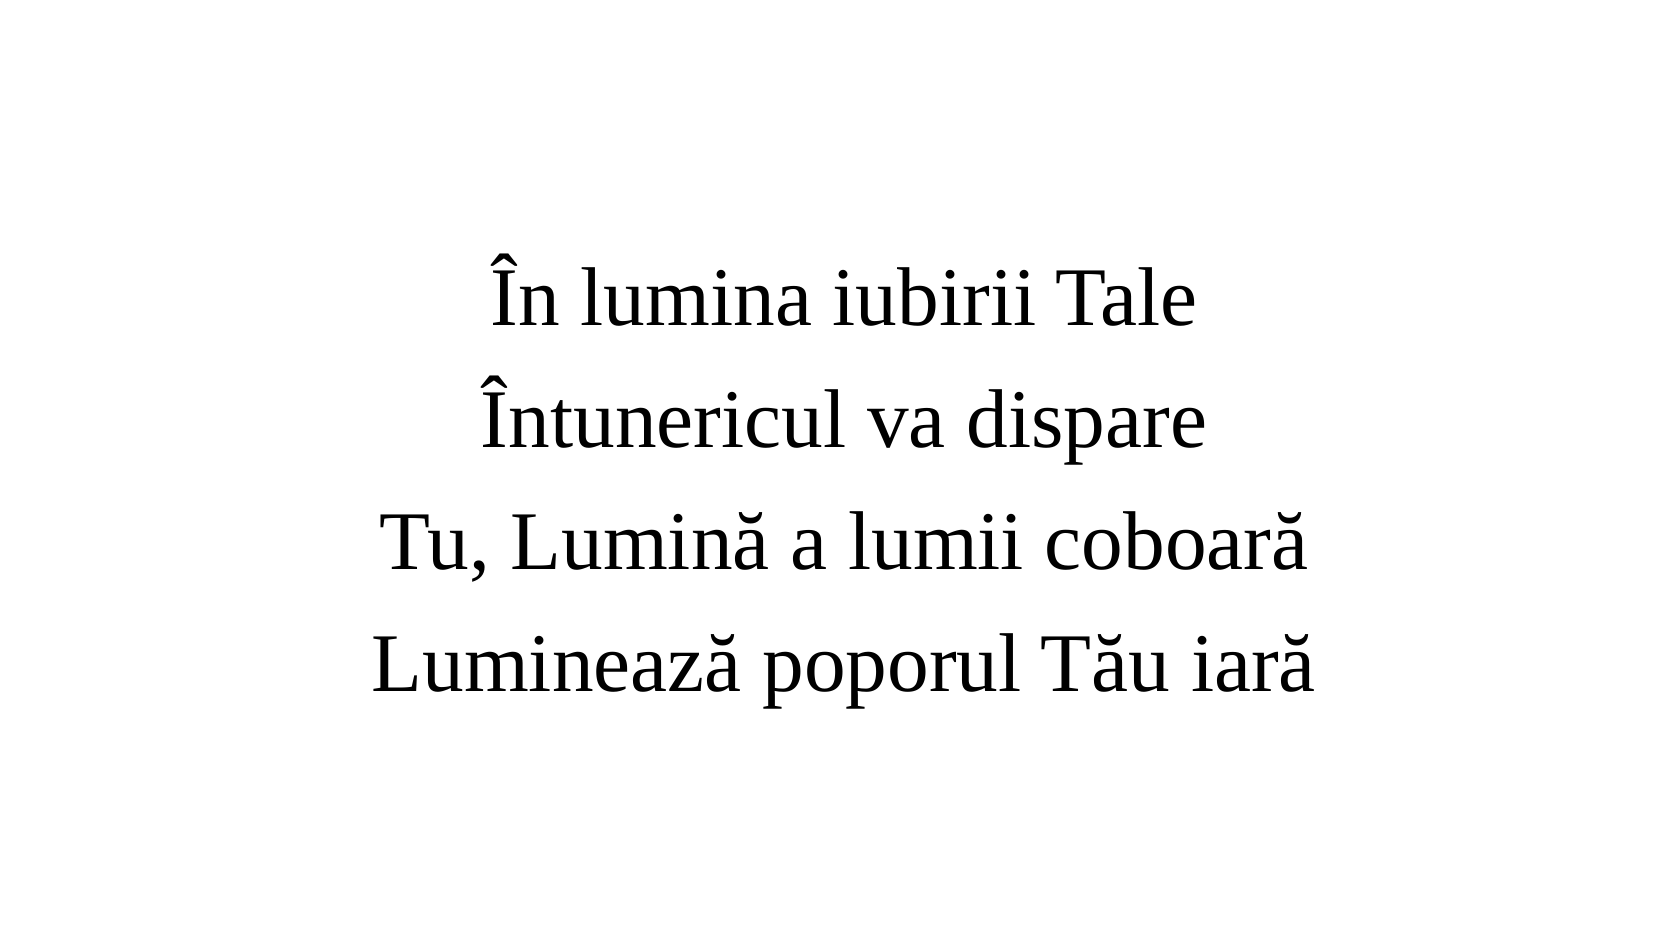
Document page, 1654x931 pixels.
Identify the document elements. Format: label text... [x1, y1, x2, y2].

subtitle În lumina iubirii Tale Întunericul va dispare Tu, Lumină a lumii coboară Luminează poporul Tău iară [153, 238, 1536, 713]
